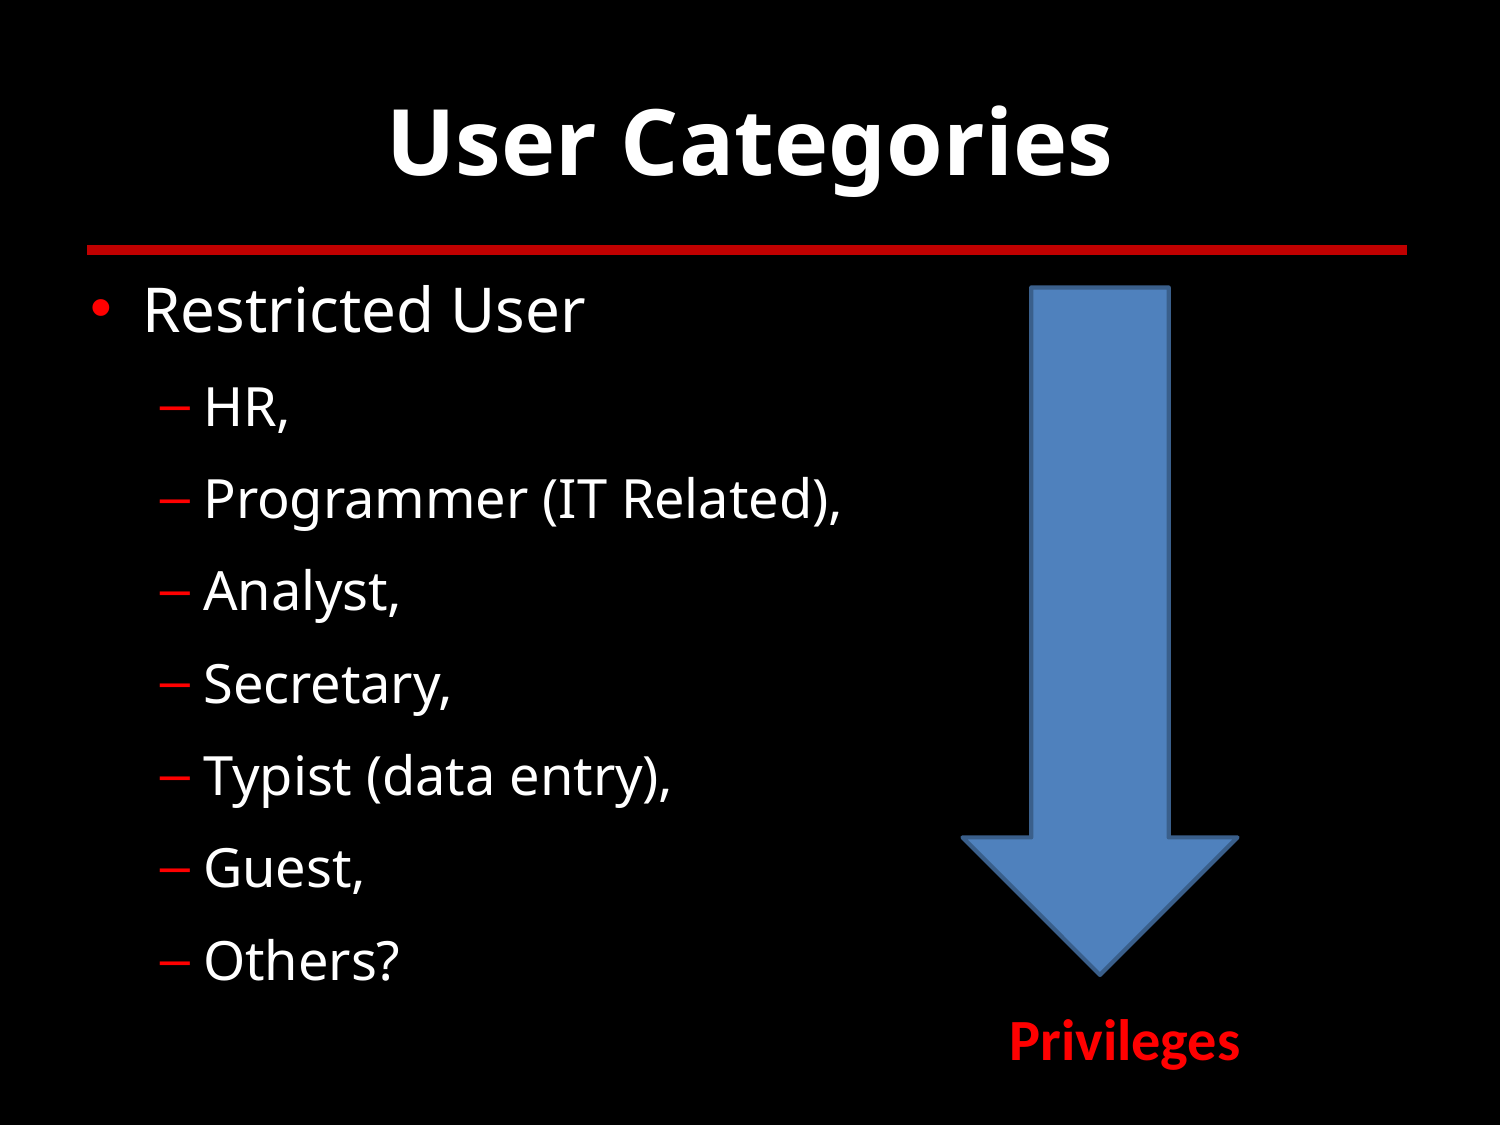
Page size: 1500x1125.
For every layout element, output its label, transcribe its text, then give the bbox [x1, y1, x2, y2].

text_box Privileges [862, 999, 1388, 1075]
list Restricted User HR, Programmer (IT Related), Analyst, Secretary, Typist (data entry), Guest, Others? [75, 262, 1425, 1005]
text_box [962, 287, 1238, 975]
title User Categories [75, 45, 1425, 233]
